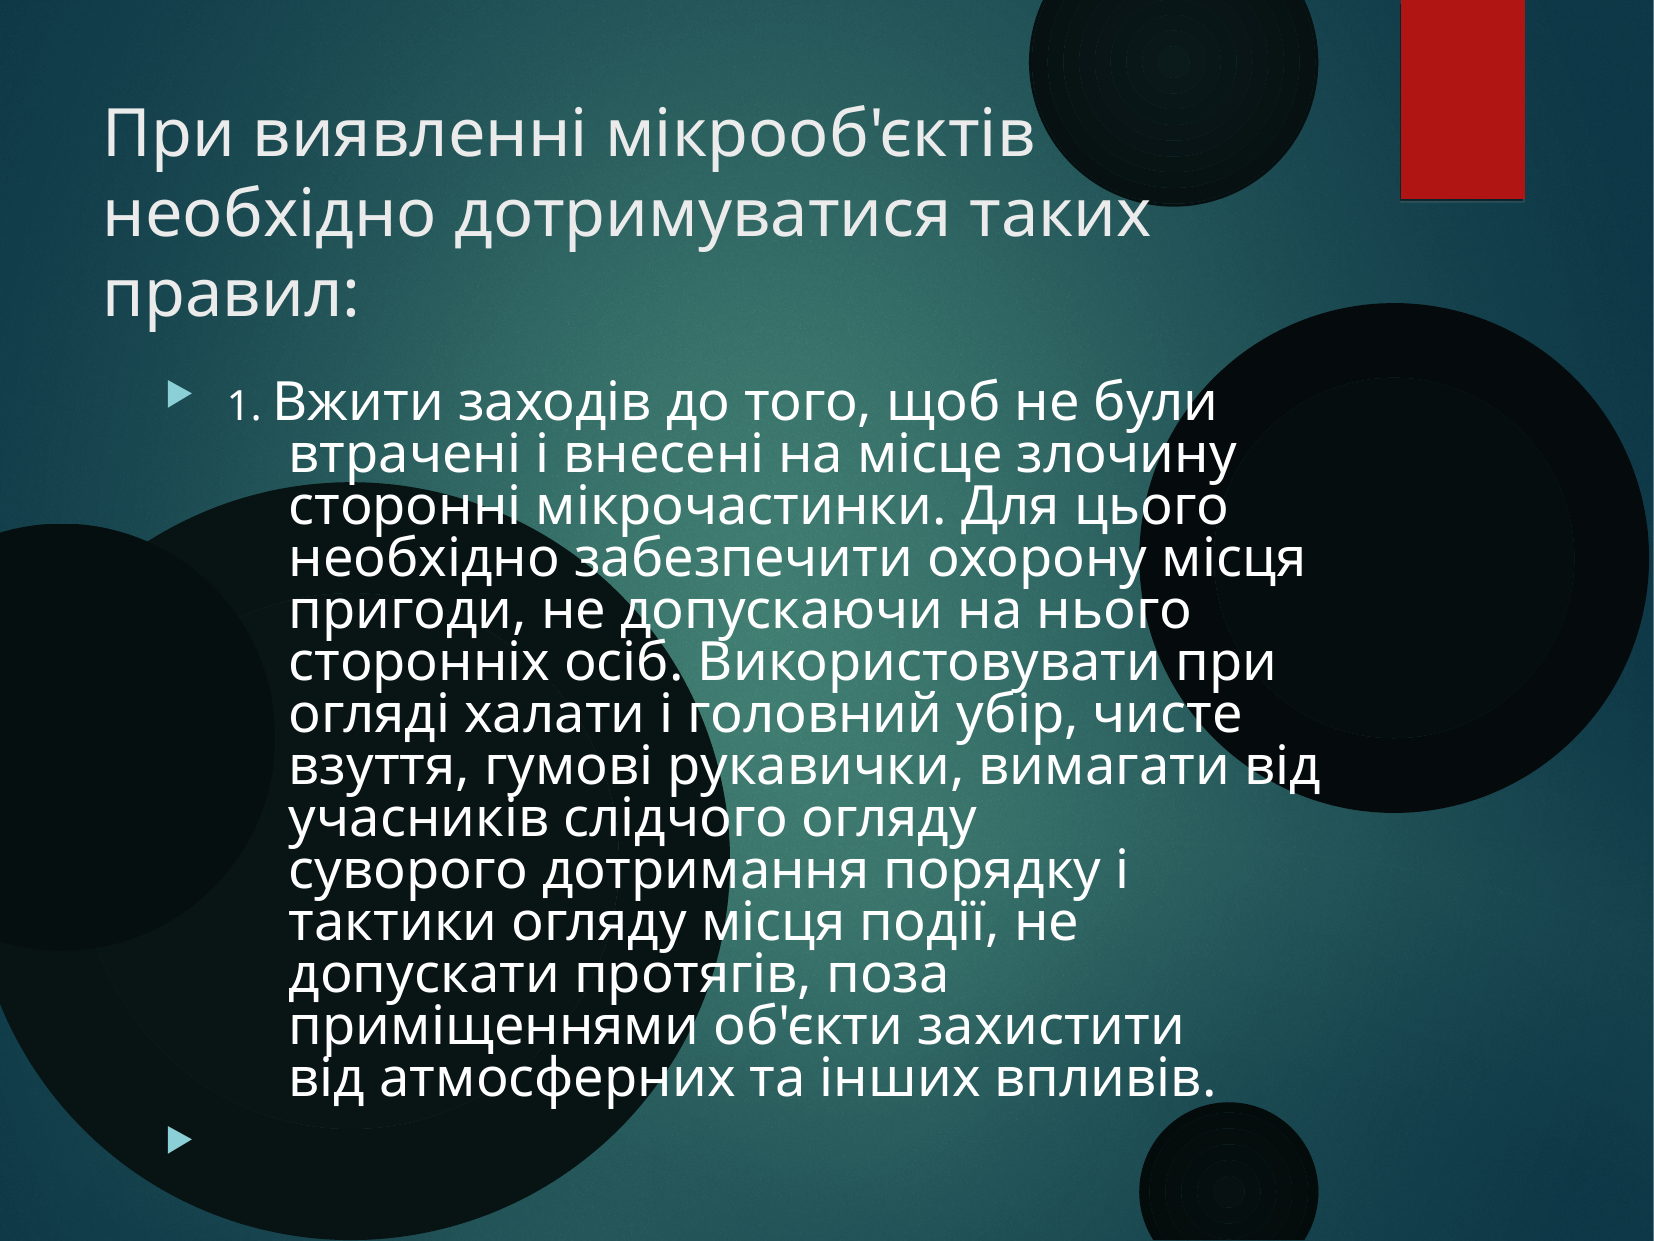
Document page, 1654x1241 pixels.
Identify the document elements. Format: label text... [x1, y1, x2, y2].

list 1. Вжити заходів до того, щоб не були втрачені і внeceні на місце злочину сторонні мікрочастинки. Для цього необхідно забезпечити охорону місця пригоди, не допускаючи на нього сторонніх осіб. Використовувати при огляді халати і головний убір, чисте взуття, гумові рукавички, вимагати від учасників слідчого огляду суворого дотримання порядку і тактики огляду місця події, не допускати протягів, поза приміщеннями об'єкти захистити від атмосферних та інших впливів. [149, 371, 1364, 1130]
title При виявленні мікрооб'єктів необхідно дотримуватися таких правил: [87, 81, 1364, 336]
